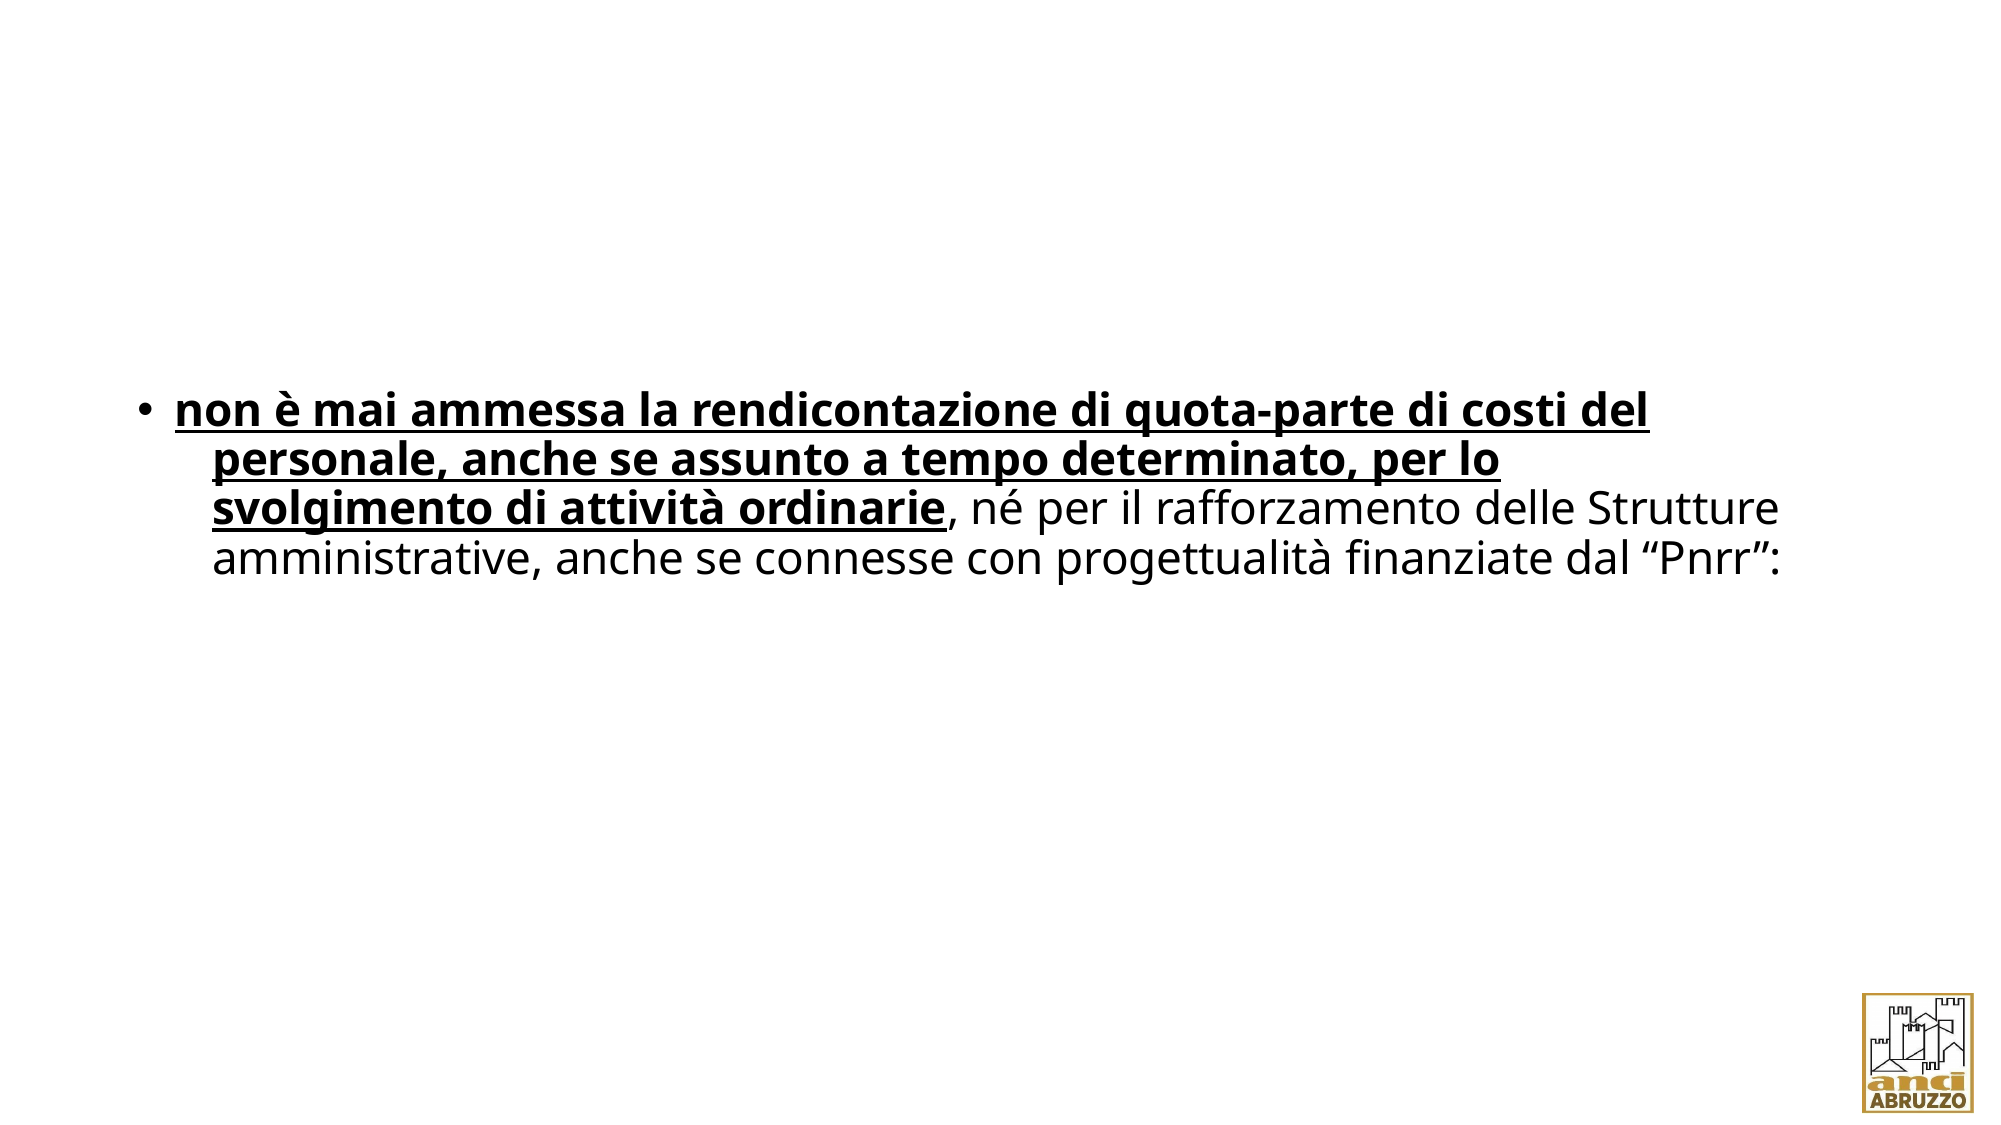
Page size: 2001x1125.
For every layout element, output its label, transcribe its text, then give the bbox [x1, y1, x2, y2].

list non è mai ammessa la rendicontazione di quota-parte di costi del personale, anche se assunto a tempo determinato, per lo svolgimento di attività ordinarie, né per il rafforzamento delle Strutture amministrative, anche se connesse con progettualità finanziate dal “Pnrr”: [122, 379, 1848, 881]
